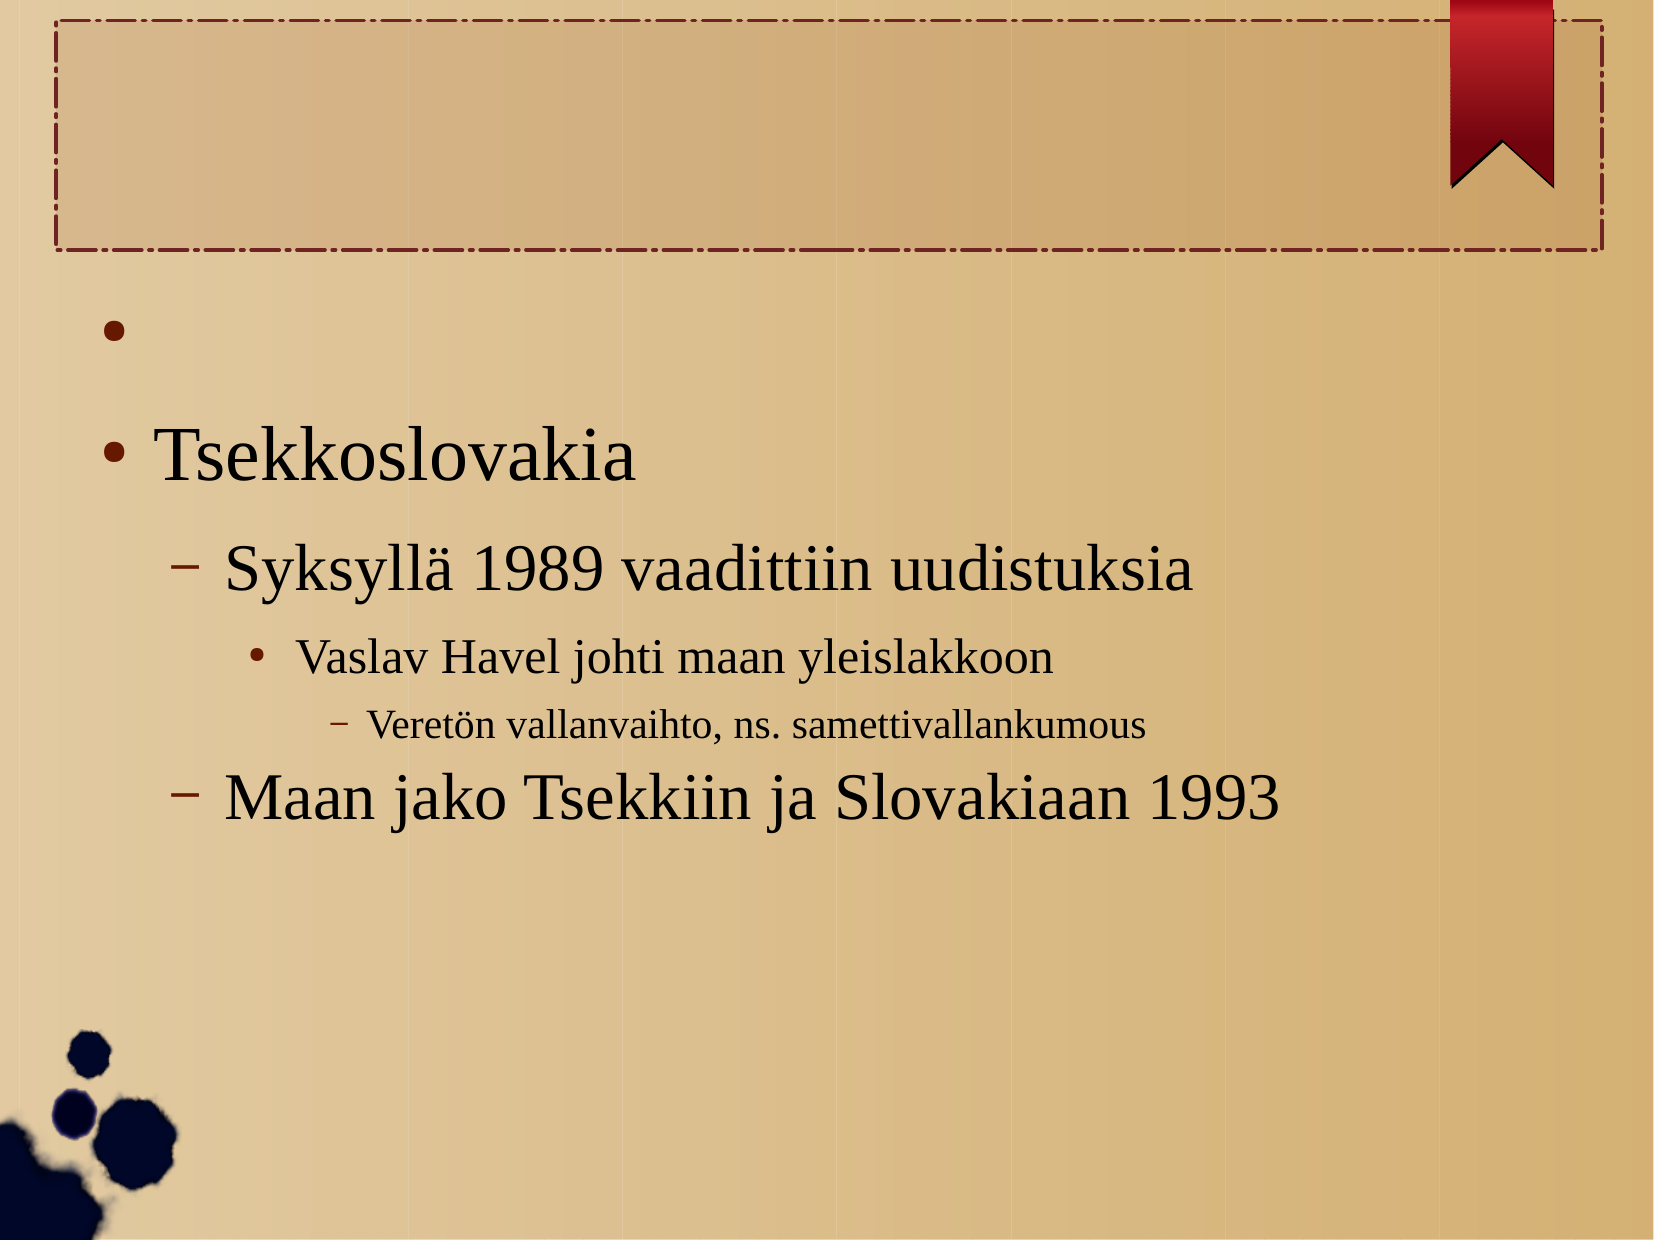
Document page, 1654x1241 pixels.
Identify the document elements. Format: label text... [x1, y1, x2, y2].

list Tsekkoslovakia Syksyllä 1989 vaadittiin uudistuksia Vaslav Havel johti maan yleislakkoon Veretön vallanvaihto, ns. samettivallankumous Maan jako Tsekkiin ja Slovakiaan 1993 [82, 290, 1571, 1010]
